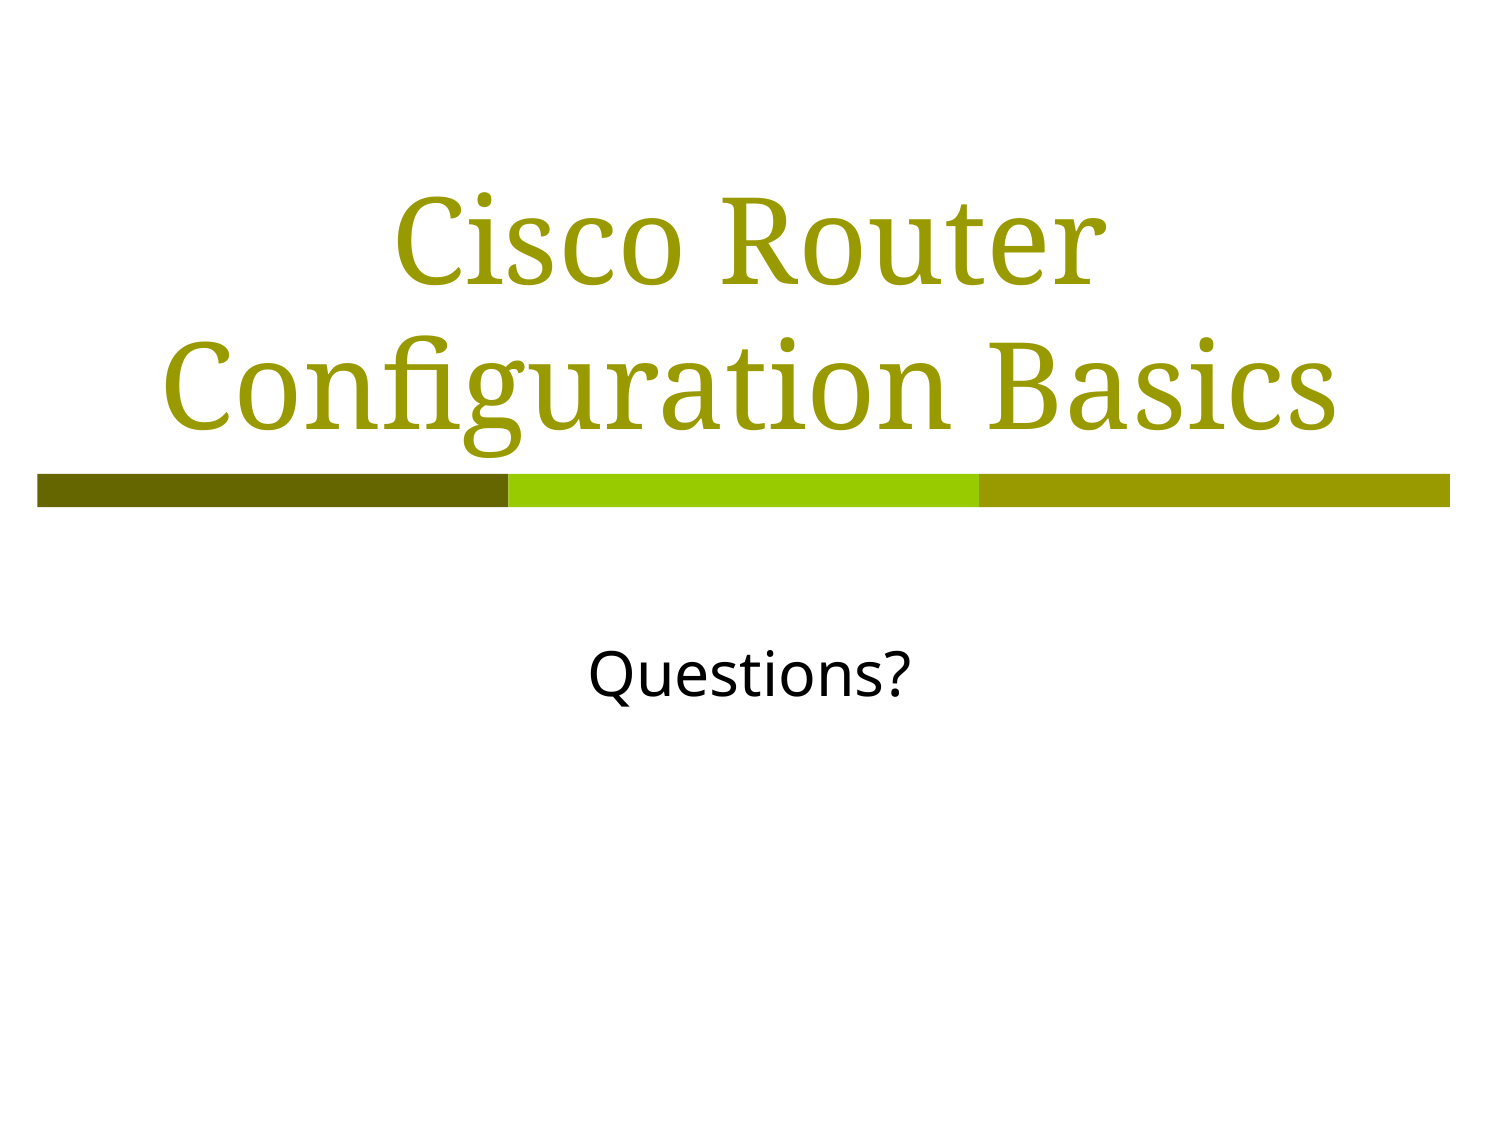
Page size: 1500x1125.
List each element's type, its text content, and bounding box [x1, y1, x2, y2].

subtitle Questions? [225, 536, 1276, 899]
title Cisco Router Configuration Basics [112, 112, 1388, 462]
